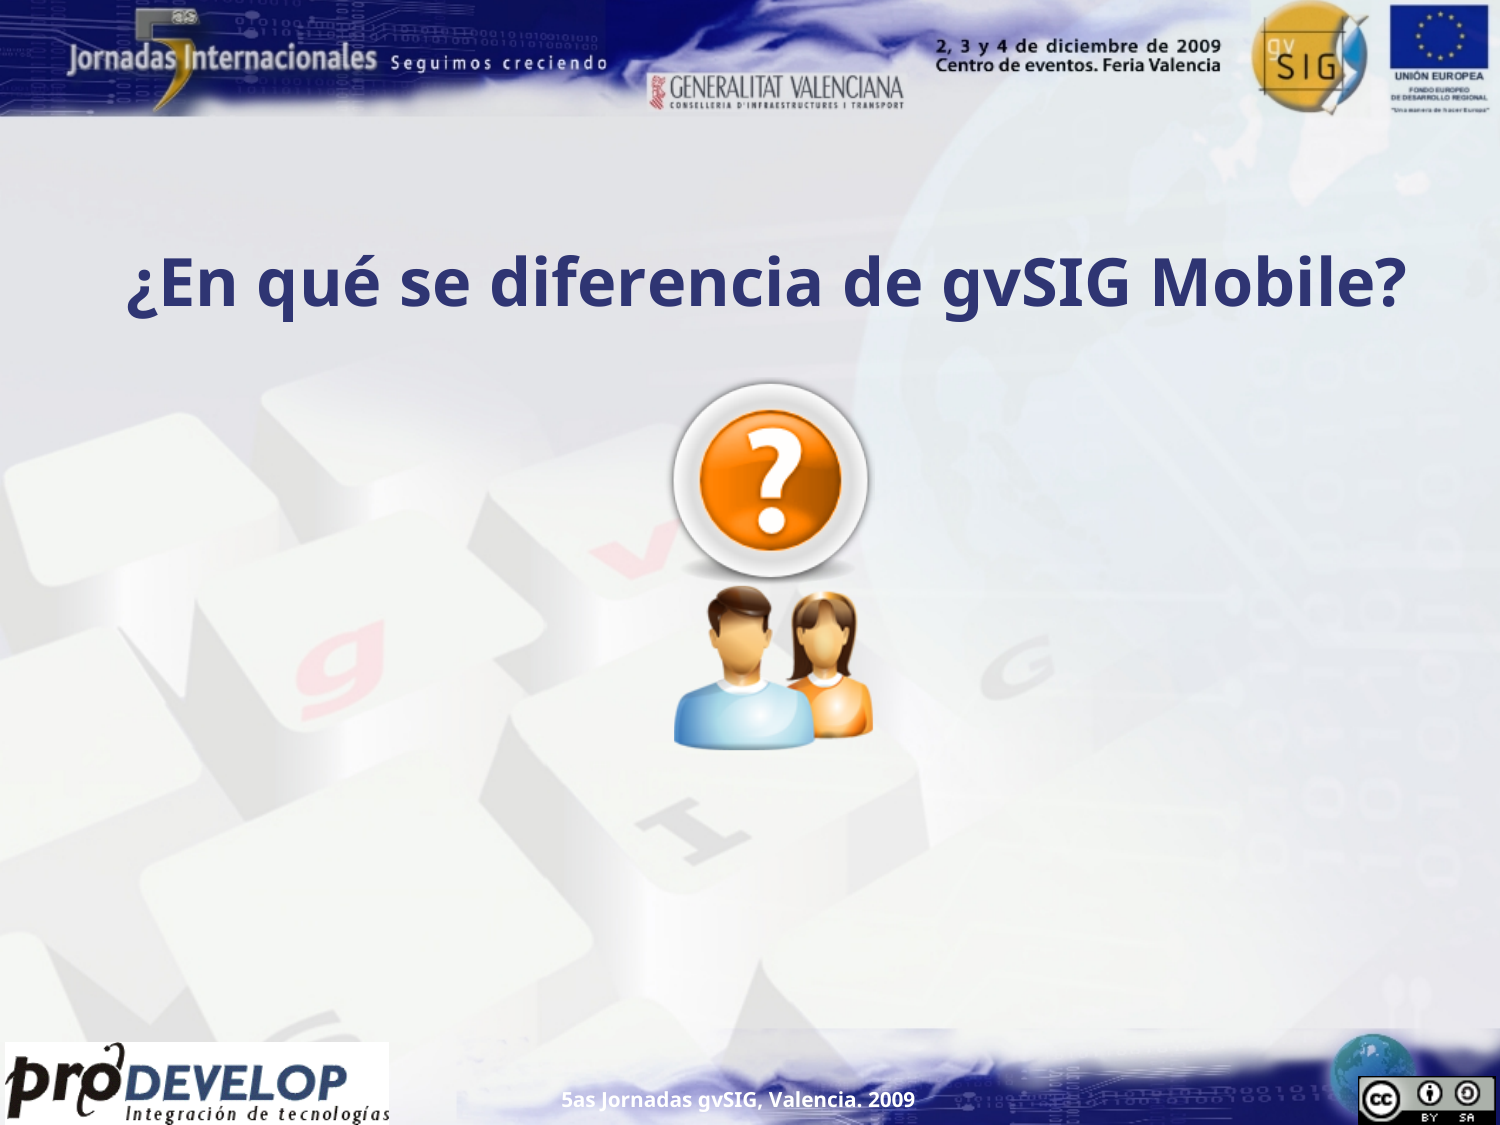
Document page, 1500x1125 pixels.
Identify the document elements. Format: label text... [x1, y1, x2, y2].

picture [0, 0, 1500, 1125]
title ¿En qué se diferencia de gvSIG Mobile? [59, 177, 1477, 384]
